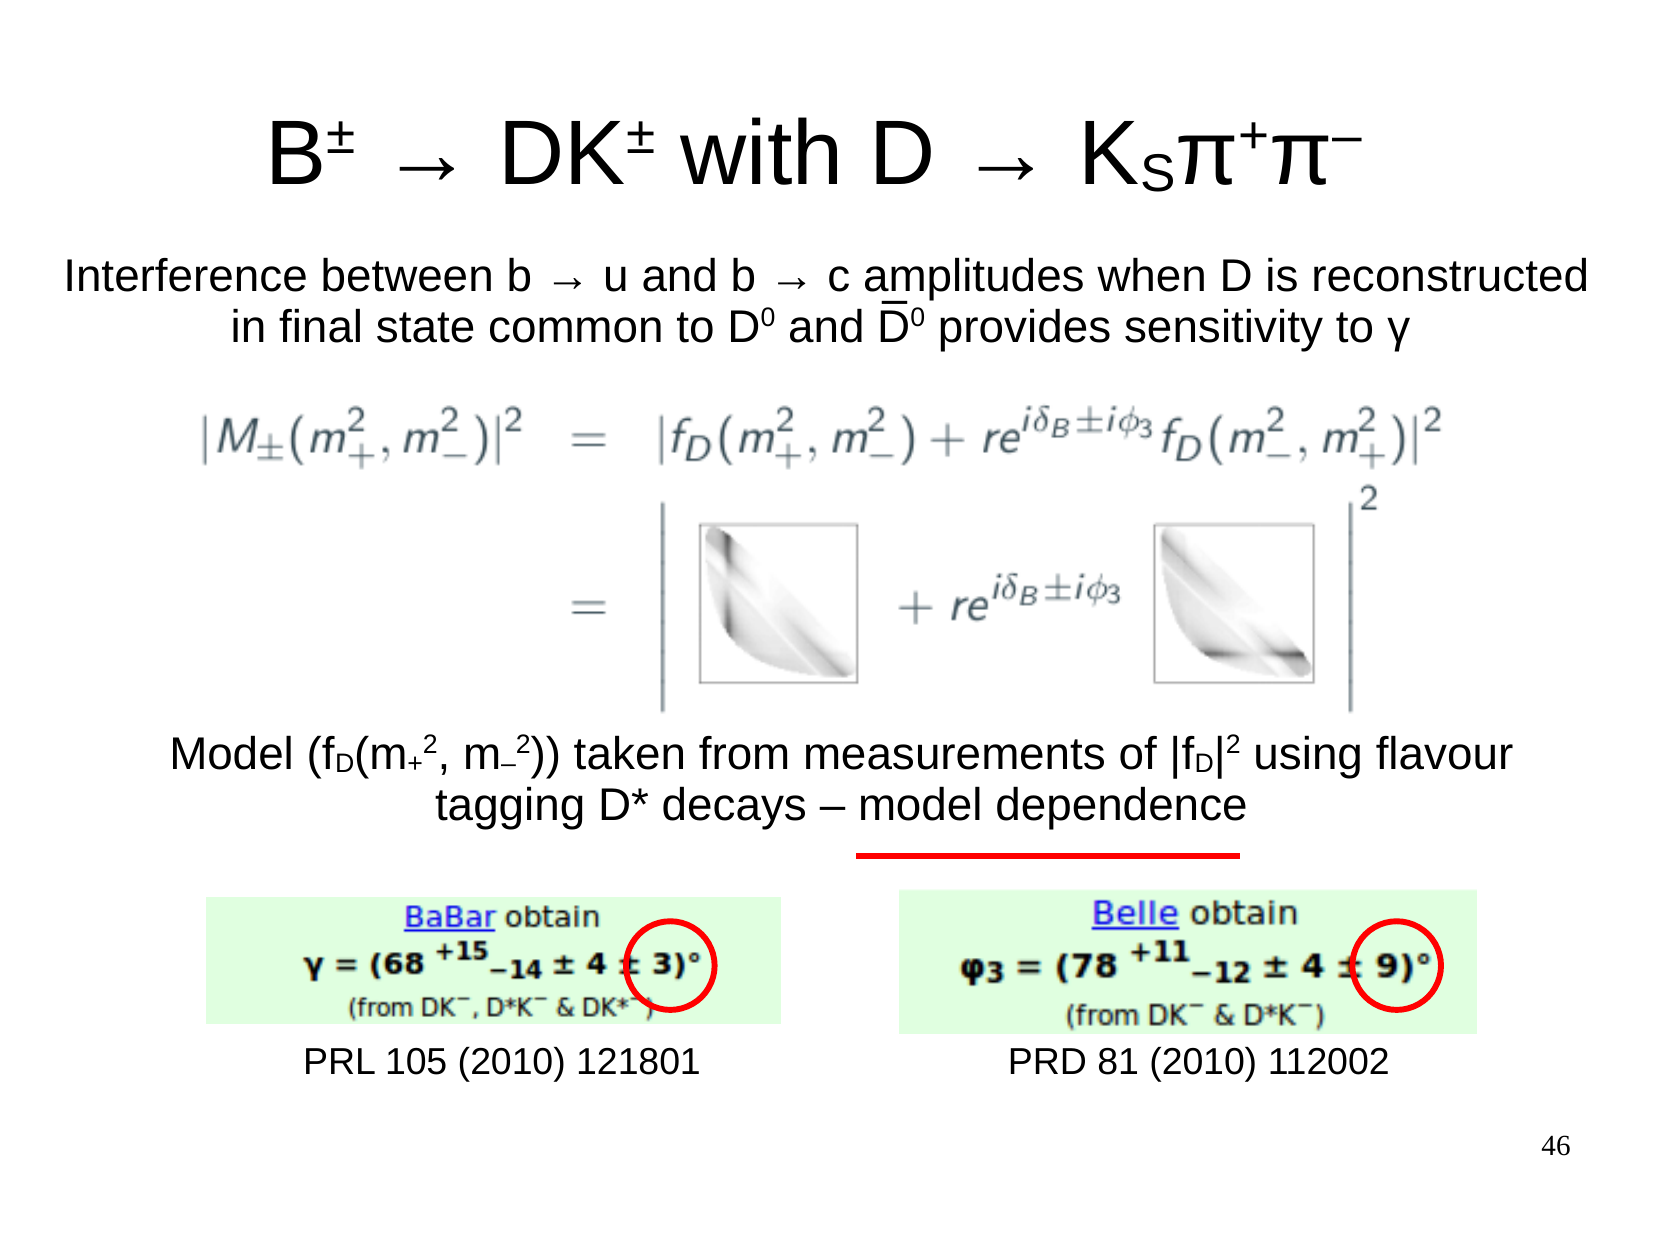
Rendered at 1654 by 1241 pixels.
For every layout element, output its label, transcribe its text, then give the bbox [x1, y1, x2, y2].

text_box Interference between b → u and b → c amplitudes when D is reconstructed in final state common to D0 and D0 provides sensitivity to γ [44, 242, 1610, 362]
title B± → DK± with D → KSπ+π– [82, 49, 1571, 242]
text_box – [673, 265, 1117, 332]
text_box Model (fD(m+2, m–2)) taken from measurements of |fD|2 using flavour tagging D* decays – model dependence [88, 720, 1595, 855]
picture [206, 897, 781, 1024]
text_box PRL 105 (2010) 121801 [206, 1033, 798, 1091]
picture [154, 368, 1500, 720]
text_box PRD 81 (2010) 112002 [903, 1033, 1495, 1091]
picture [899, 888, 1477, 1034]
